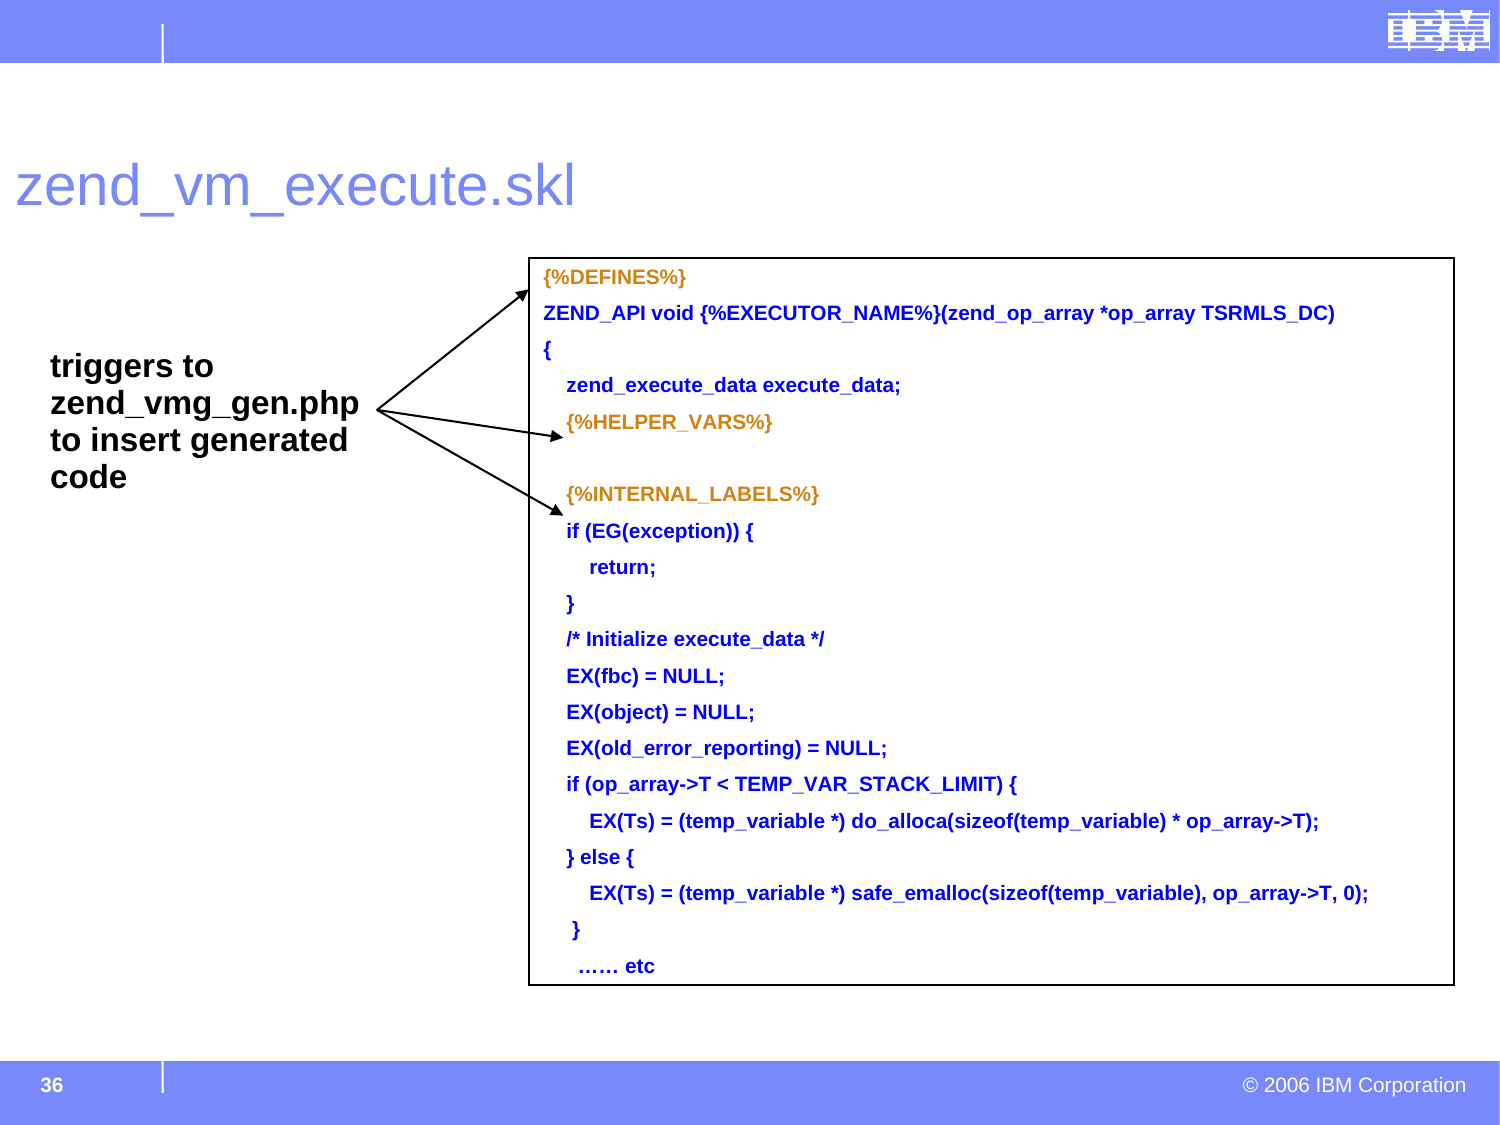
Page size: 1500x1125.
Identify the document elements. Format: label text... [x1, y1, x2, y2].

text_box zend_vm_execute.skl [0, 142, 1353, 225]
text_box triggers to zend_vmg_gen.php to insert generated code [35, 340, 377, 504]
text_box {%DEFINES%} ZEND_API void {%EXECUTOR_NAME%}(zend_op_array *op_array TSRMLS_DC)‏ { zend_execute_data execute_data; {%HELPER_VARS%} {%INTERNAL_LABELS%} if (EG(exception)) { return; } /* Initialize execute_data */ EX(fbc) = NULL; EX(object) = NULL; EX(old_error_reporting) = NULL; if (op_array->T < TEMP_VAR_STACK_LIMIT) { EX(Ts) = (temp_variable *) do_alloca(sizeof(temp_variable) * op_array->T); } else { EX(Ts) = (temp_variable *) safe_emalloc(sizeof(temp_variable), op_array->T, 0); } …… etc [528, 257, 1455, 986]
